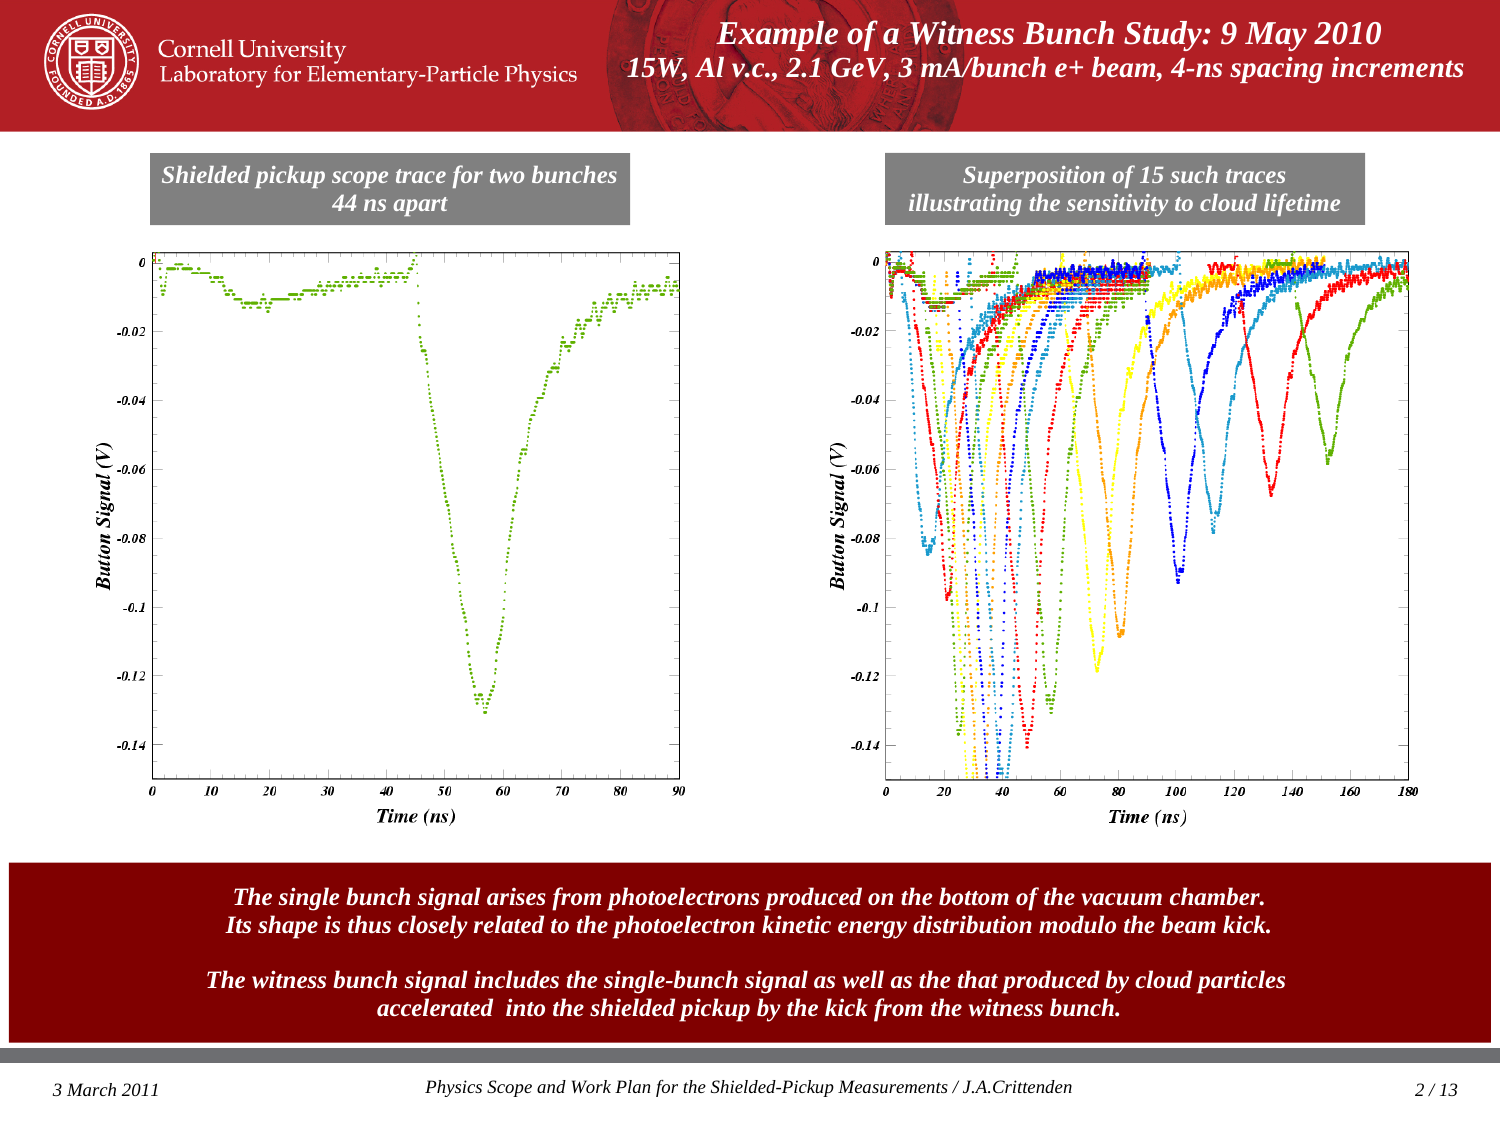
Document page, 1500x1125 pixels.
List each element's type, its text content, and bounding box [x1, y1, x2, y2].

text_box Example of a Witness Bunch Study: 9 May 2010 15W, Al v.c., 2.1 GeV, 3 mA/bunch e+ beam, 4-ns spacing increments [599, 7, 1500, 158]
picture [0, 0, 1500, 132]
text_box Shielded pickup scope trace for two bunches 44 ns apart [150, 153, 631, 226]
picture [825, 247, 1426, 832]
picture [90, 247, 691, 832]
text_box The single bunch signal arises from photoelectrons produced on the bottom of the vacuum chamber. Its shape is thus closely related to the photoelectron kinetic energy distribution modulo the beam kick. The witness bunch signal includes the single-bunch signal as well as the that produced by cloud particles accelerated into the shielded pickup by the kick from the witness bunch. [8, 862, 1491, 1043]
text_box Superposition of 15 such traces illustrating the sensitivity to cloud lifetime [885, 152, 1366, 225]
